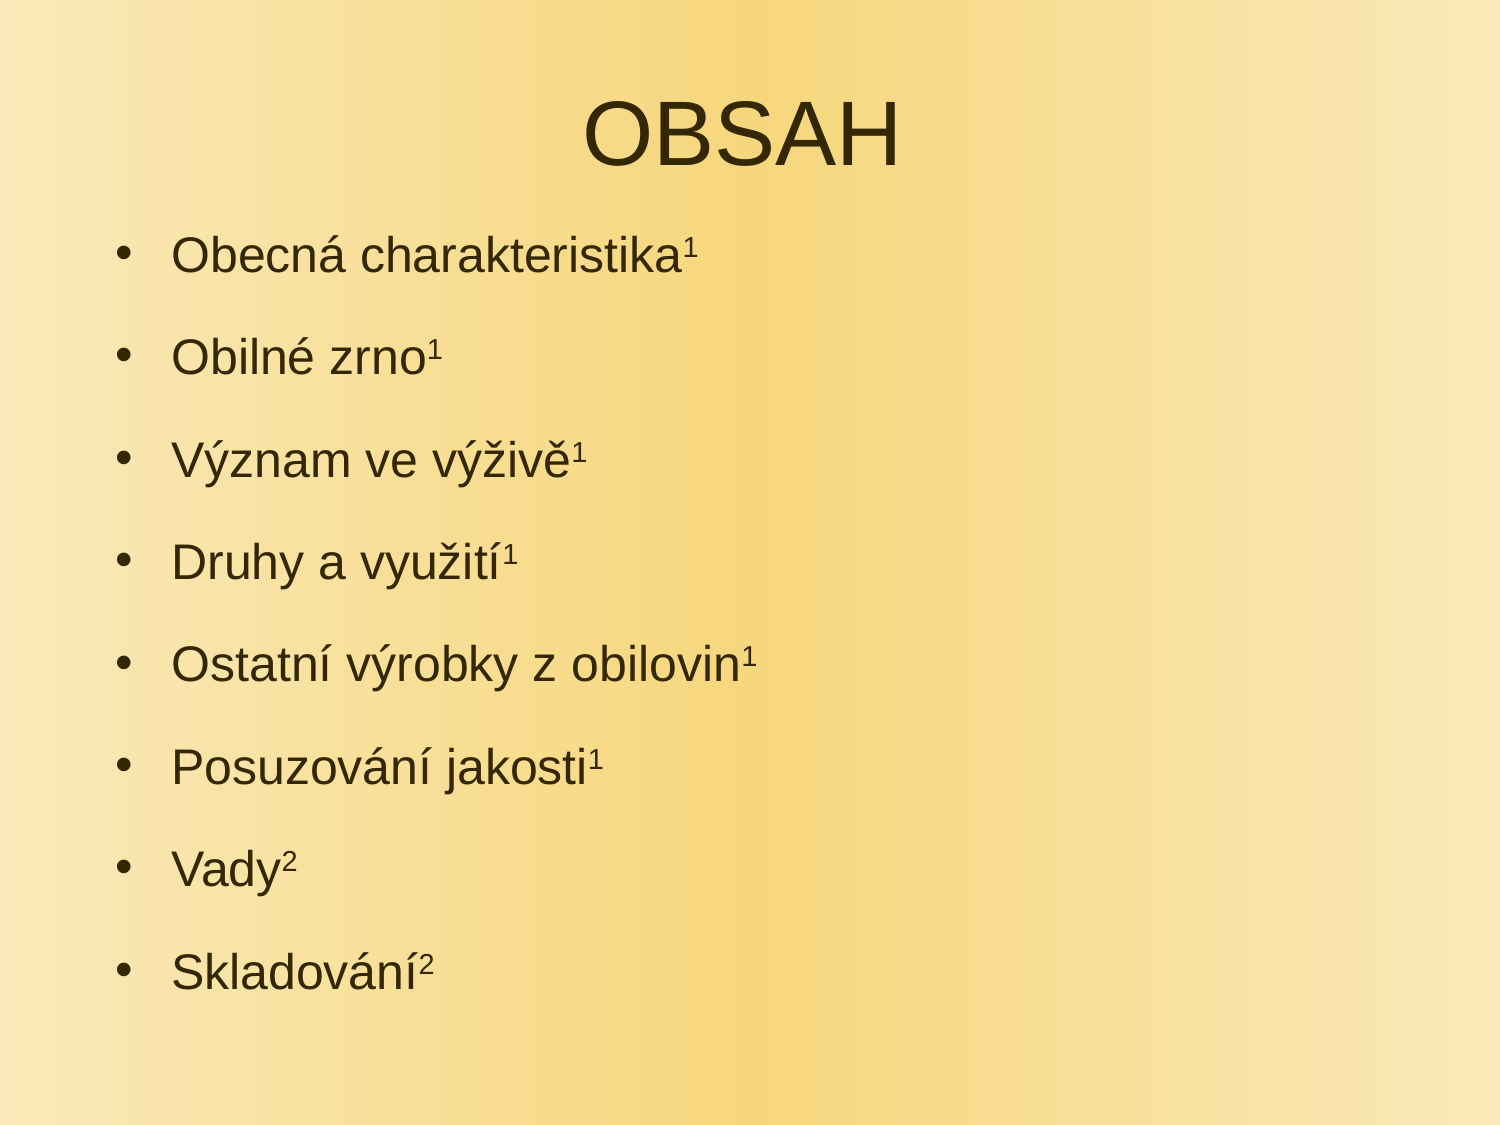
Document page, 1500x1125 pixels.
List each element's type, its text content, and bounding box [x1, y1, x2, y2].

title OBSAH [105, 35, 1381, 223]
list Obecná charakteristika1 Obilné zrno1 Význam ve výživě1 Druhy a využití1 Ostatní výrobky z obilovin1 Posuzování jakosti1 Vady2 Skladování2 [100, 184, 1376, 1125]
